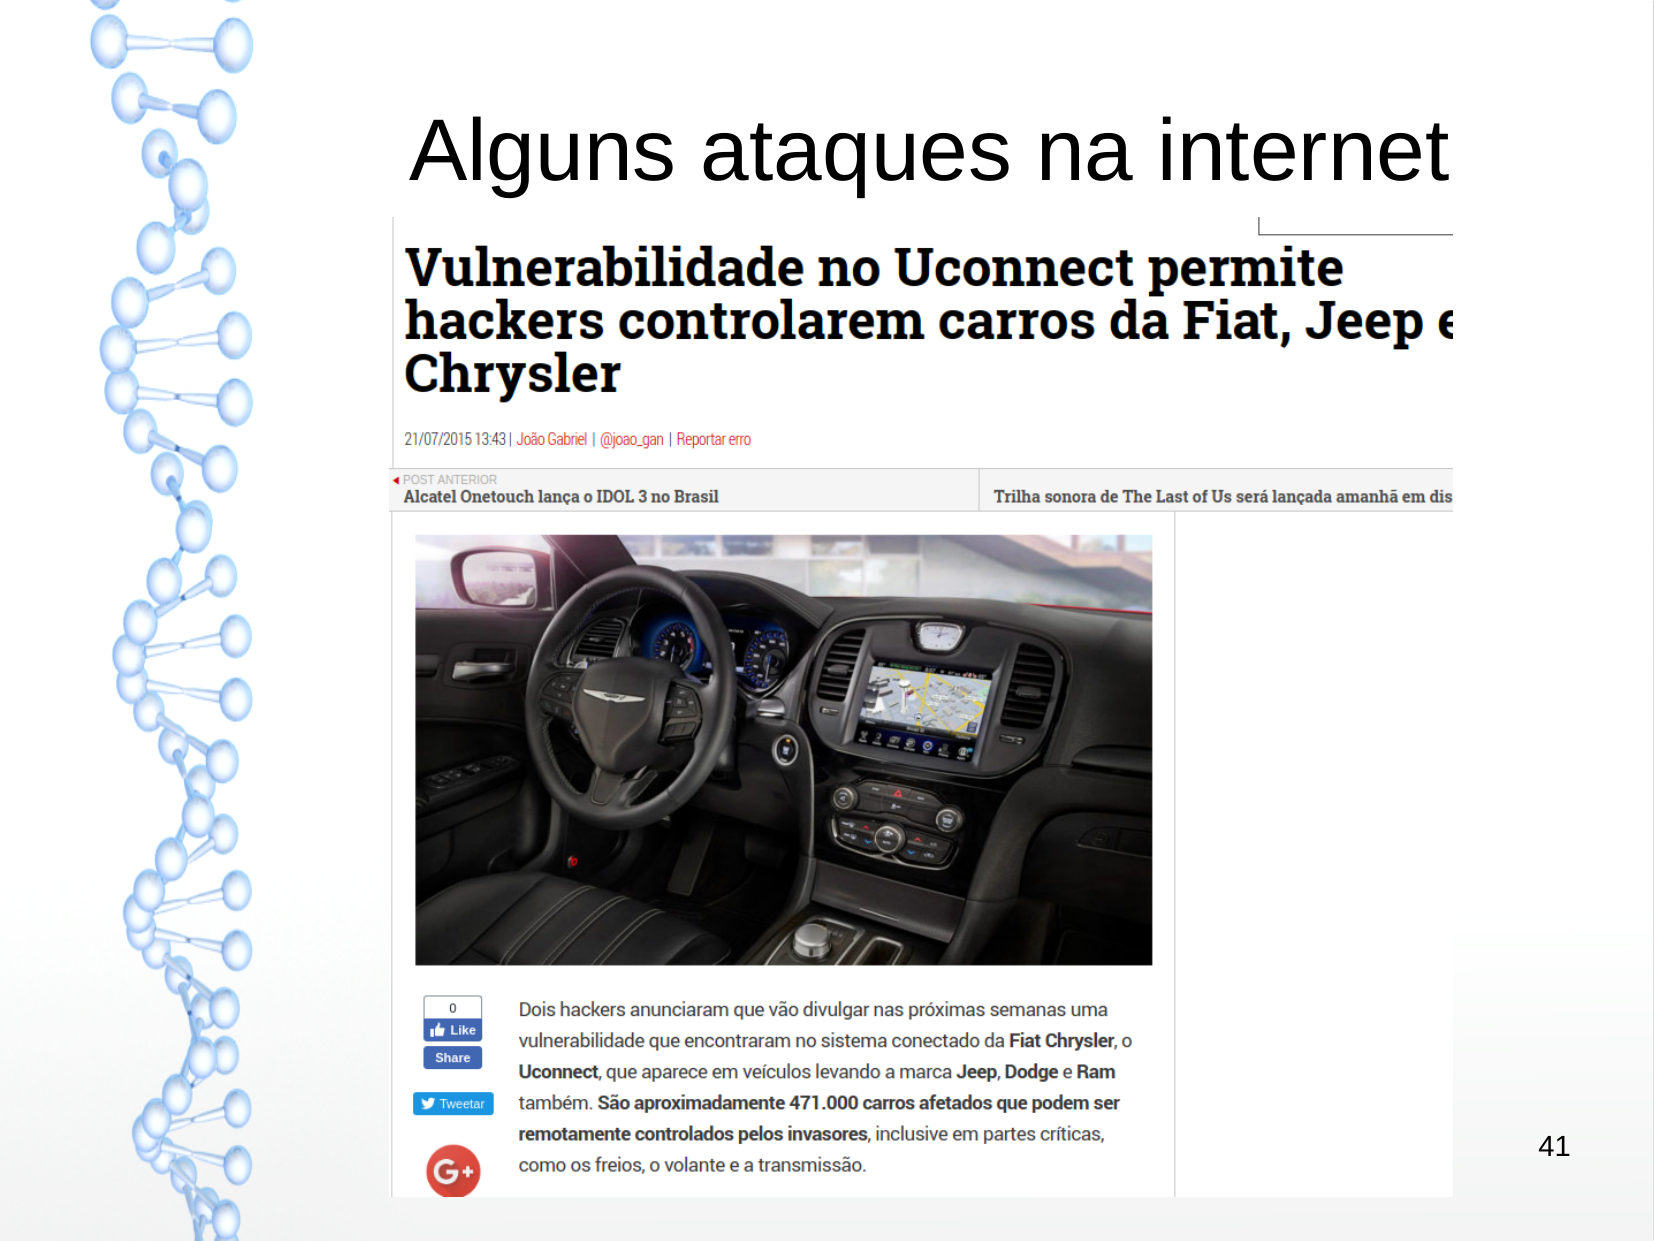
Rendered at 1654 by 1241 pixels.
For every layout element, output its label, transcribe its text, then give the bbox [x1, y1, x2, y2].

title Alguns ataques na internet [265, 47, 1595, 252]
picture [0, 0, 1654, 1241]
list [271, 200, 1560, 1193]
